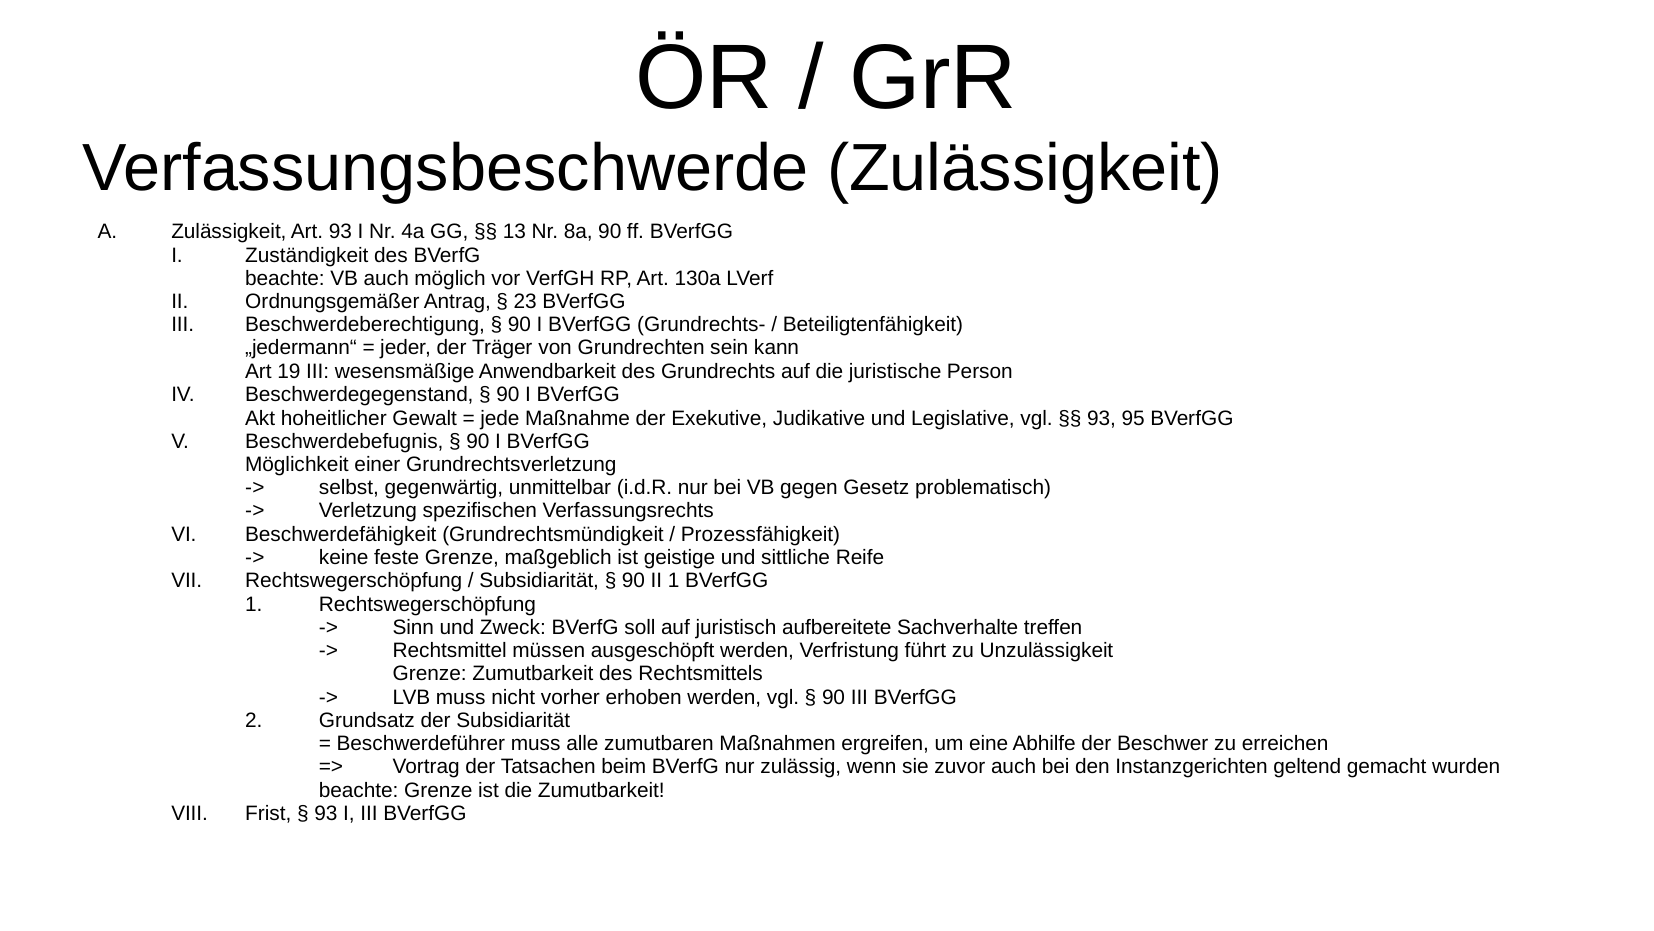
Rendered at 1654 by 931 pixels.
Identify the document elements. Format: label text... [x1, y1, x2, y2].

list Verfassungsbeschwerde (Zulässigkeit) [82, 129, 1571, 212]
title ÖR / GrR [82, 23, 1571, 129]
text_box A. Zulässigkeit, Art. 93 I Nr. 4a GG, §§ 13 Nr. 8a, 90 ff. BVerfGG I. Zuständigkeit des BVerfG beachte: VB auch möglich vor VerfGH RP, Art. 130a LVerf II. Ordnungsgemäßer Antrag, § 23 BVerfGG III. Beschwerdeberechtigung, § 90 I BVerfGG (Grundrechts- / Beteiligtenfähigkeit) „jedermann“ = jeder, der Träger von Grundrechten sein kann Art 19 III: wesensmäßige Anwendbarkeit des Grundrechts auf die juristische Person IV. Beschwerdegegenstand, § 90 I BVerfGG Akt hoheitlicher Gewalt = jede Maßnahme der Exekutive, Judikative und Legislative, vgl. §§ 93, 95 BVerfGG V. Beschwerdebefugnis, § 90 I BVerfGG Möglichkeit einer Grundrechtsverletzung -> selbst, gegenwärtig, unmittelbar (i.d.R. nur bei VB gegen Gesetz problematisch) -> Verletzung spezifischen Verfassungsrechts VI. Beschwerdefähigkeit (Grundrechtsmündigkeit / Prozessfähigkeit) -> keine feste Grenze, maßgeblich ist geistige und sittliche Reife VII. Rechtswegerschöpfung / Subsidiarität, § 90 II 1 BVerfGG 1. Rechtswegerschöpfung -> Sinn und Zweck: BVerfG soll auf juristisch aufbereitete Sachverhalte treffen -> Rechtsmittel müssen ausgeschöpft werden, Verfristung führt zu Unzulässigkeit Grenze: Zumutbarkeit des Rechtsmittels -> LVB muss nicht vorher erhoben werden, vgl. § 90 III BVerfGG 2. Grundsatz der Subsidiarität = Beschwerdeführer muss alle zumutbaren Maßnahmen ergreifen, um eine Abhilfe der Beschwer zu erreichen => Vortrag der Tatsachen beim BVerfG nur zulässig, wenn sie zuvor auch bei den Instanzgerichten geltend gemacht wurden beachte: Grenze ist die Zumutbarkeit! VIII. Frist, § 93 I, III BVerfGG [82, 212, 1571, 839]
